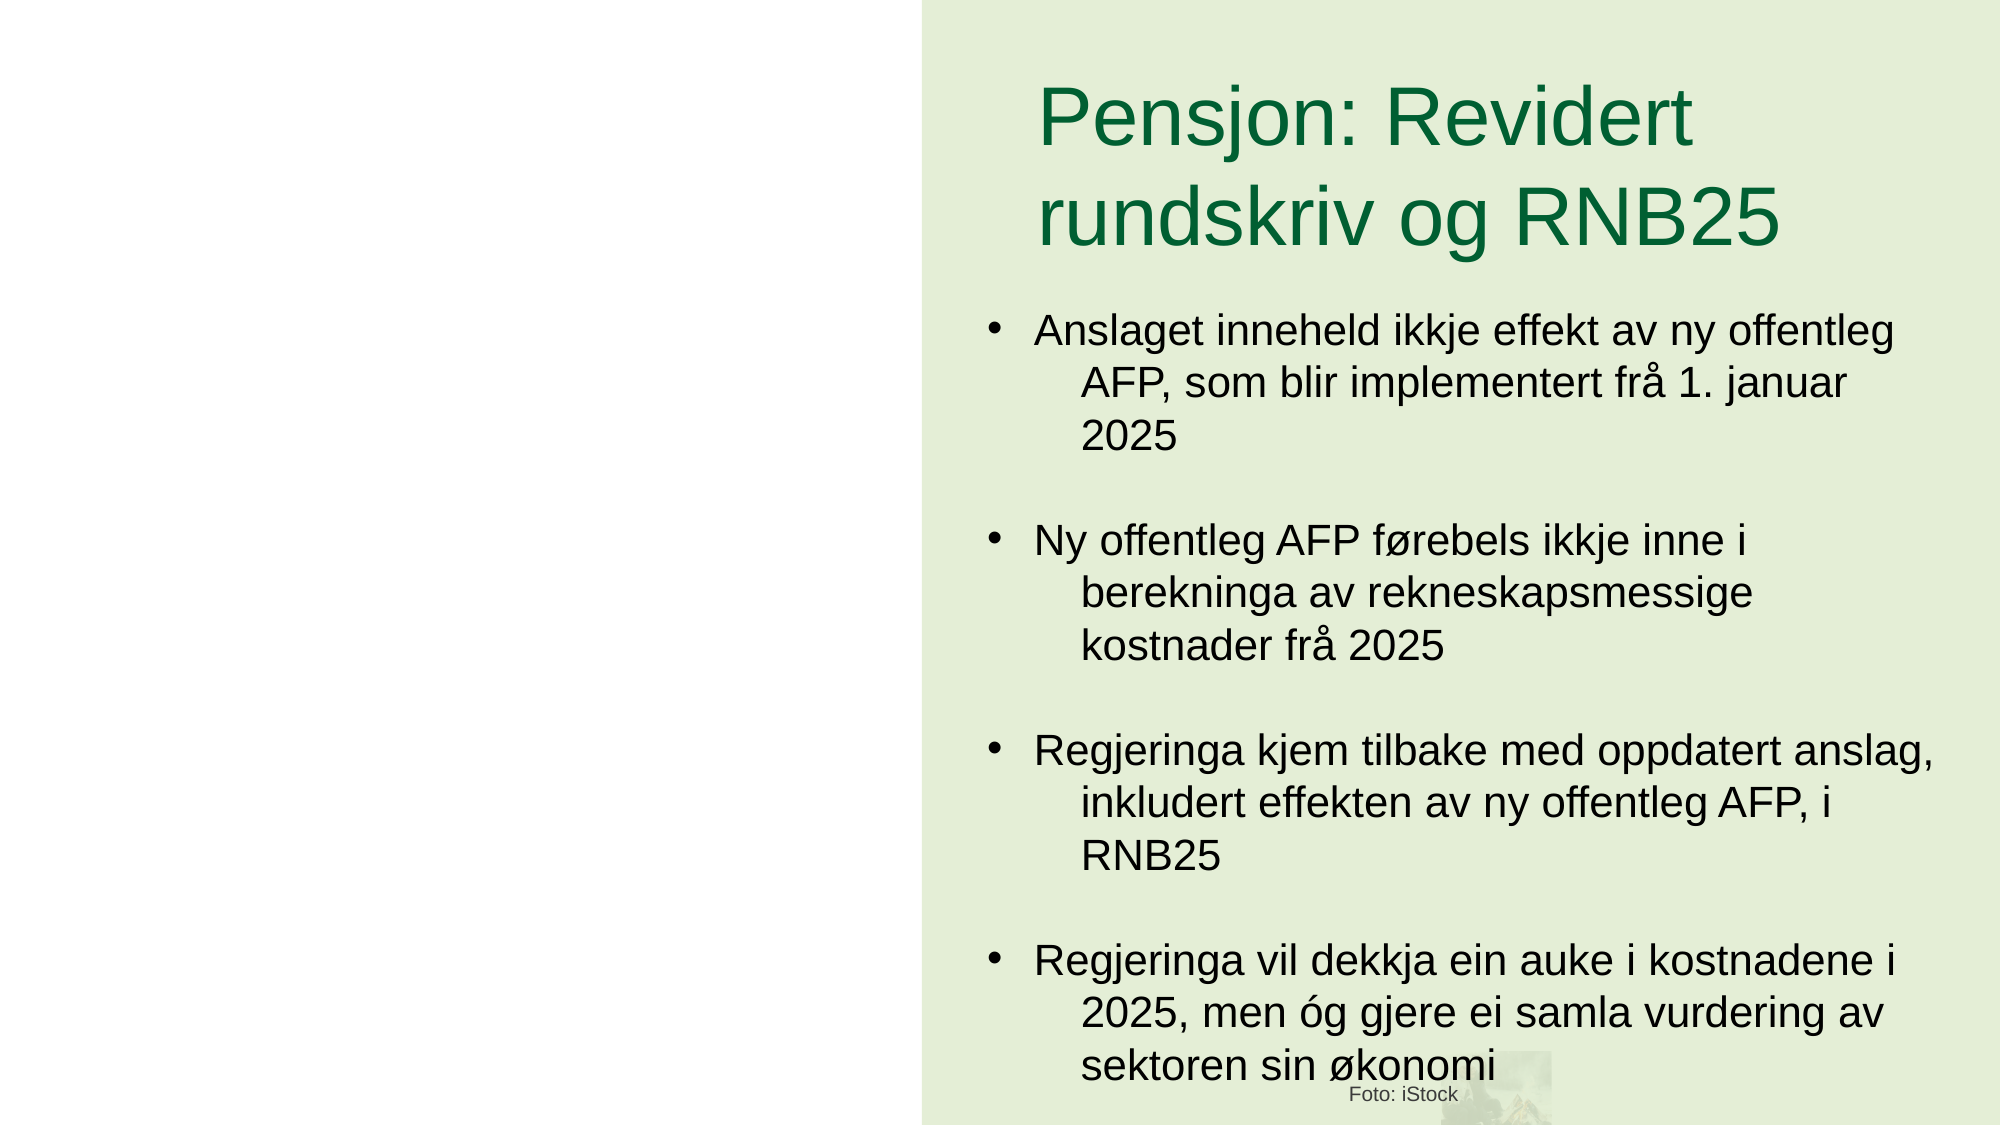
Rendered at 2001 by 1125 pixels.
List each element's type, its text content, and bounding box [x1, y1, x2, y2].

text_box Foto: iStock [1333, 1073, 2000, 1125]
text_box [1340, 1065, 1348, 1073]
text_box [1408, 1059, 1419, 1073]
text_box [1383, 1059, 1395, 1073]
text_box [922, 0, 2000, 1125]
text_box Anslaget inneheld ikkje effekt av ny offentleg AFP, som blir implementert frå 1. januar 2025 Ny offentleg AFP førebels ikkje inne i berekninga av rekneskapsmessige kostnader frå 2025 Regjeringa kjem tilbake med oppdatert anslag, inkludert effekten av ny offentleg AFP, i RNB25 Regjeringa vil dekkja ein auke i kostnadene i 2025, men óg gjere ei samla vurdering av sektoren sin økonomi [972, 293, 1967, 999]
text_box Pensjon: Revidert rundskriv og RNB25 [1022, 54, 2000, 272]
text_box [1457, 1059, 1466, 1073]
text_box [1470, 1059, 1480, 1073]
text_box [1431, 1059, 1443, 1073]
picture [0, 0, 922, 1125]
text_box [1335, 1059, 1346, 1073]
